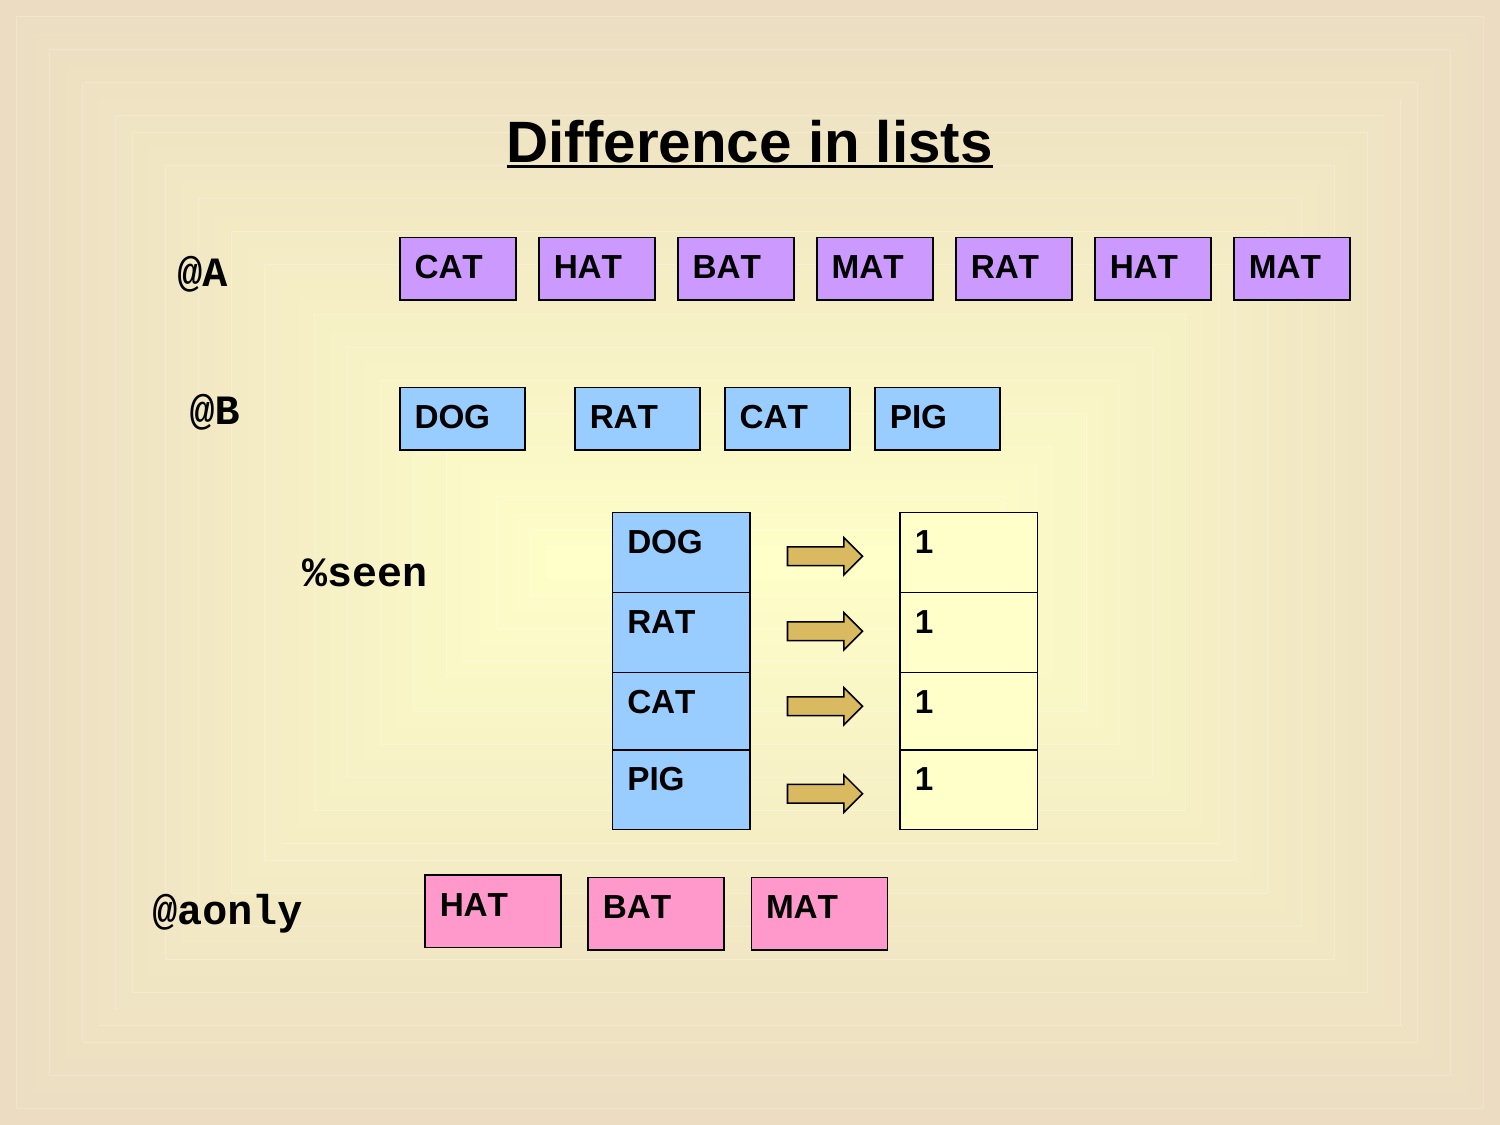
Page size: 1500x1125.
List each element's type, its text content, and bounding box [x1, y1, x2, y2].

text_box HAT [538, 237, 655, 301]
text_box PIG [874, 387, 1000, 451]
text_box [787, 774, 863, 813]
text_box 1 [900, 592, 1038, 672]
text_box CAT [724, 387, 850, 451]
text_box 1 [900, 749, 1038, 830]
text_box @aonly [137, 875, 363, 941]
text_box [787, 687, 863, 726]
text_box MAT [1234, 237, 1351, 300]
text_box 1 [900, 512, 1038, 592]
text_box CAT [399, 237, 516, 300]
text_box RAT [955, 237, 1072, 301]
text_box HAT [424, 874, 562, 948]
text_box %seen [287, 537, 488, 604]
text_box HAT [1095, 237, 1211, 301]
text_box @A [162, 237, 301, 304]
text_box @B [174, 375, 313, 441]
text_box [787, 612, 863, 651]
text_box MAT [816, 237, 933, 300]
text_box RAT [612, 592, 751, 672]
text_box DOG [399, 387, 526, 451]
text_box BAT [678, 237, 794, 301]
title Difference in lists [75, 45, 1426, 233]
text_box RAT [574, 387, 700, 451]
text_box DOG [612, 512, 751, 592]
text_box PIG [612, 749, 751, 830]
text_box BAT [588, 877, 725, 951]
text_box CAT [612, 672, 751, 749]
text_box [787, 537, 863, 576]
text_box 1 [900, 672, 1038, 749]
text_box MAT [751, 877, 888, 950]
